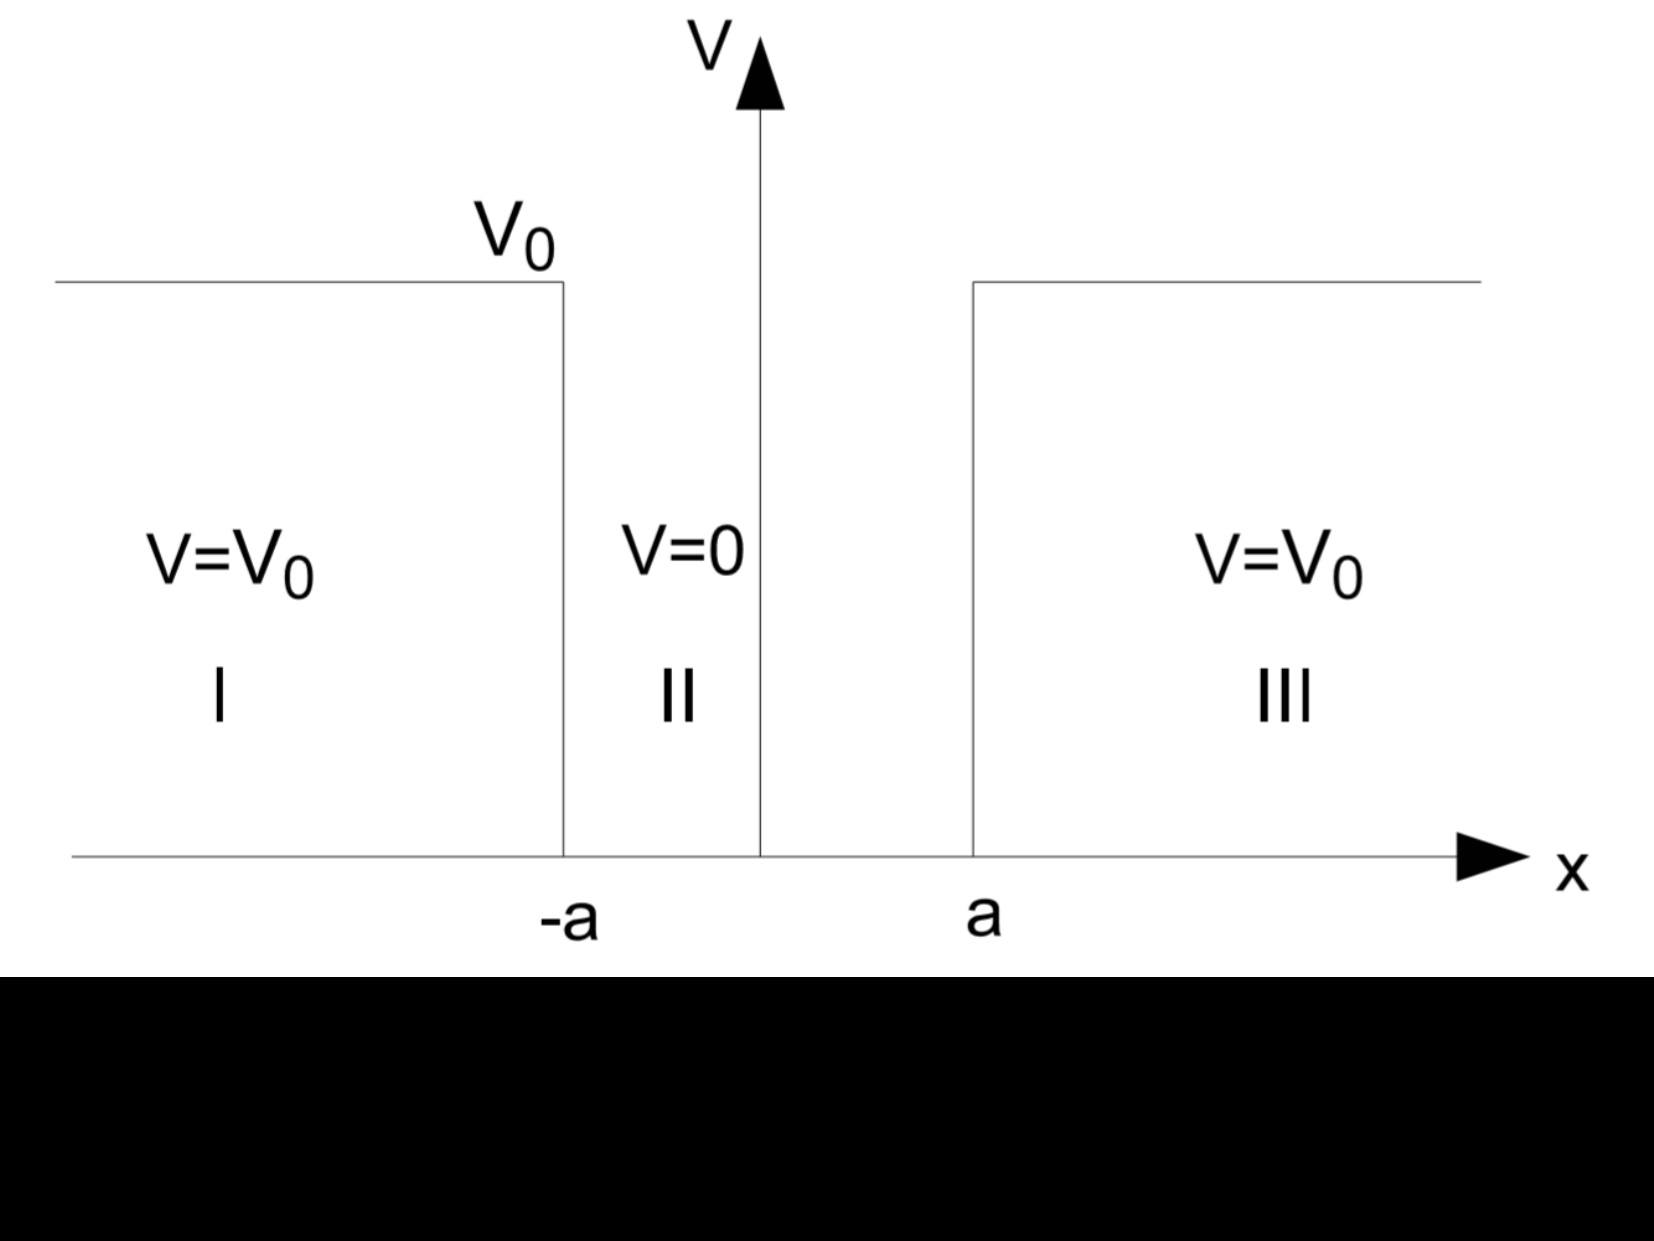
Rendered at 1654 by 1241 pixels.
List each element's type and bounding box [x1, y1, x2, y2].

text_box [0, 977, 1654, 1241]
picture [0, 0, 1654, 977]
